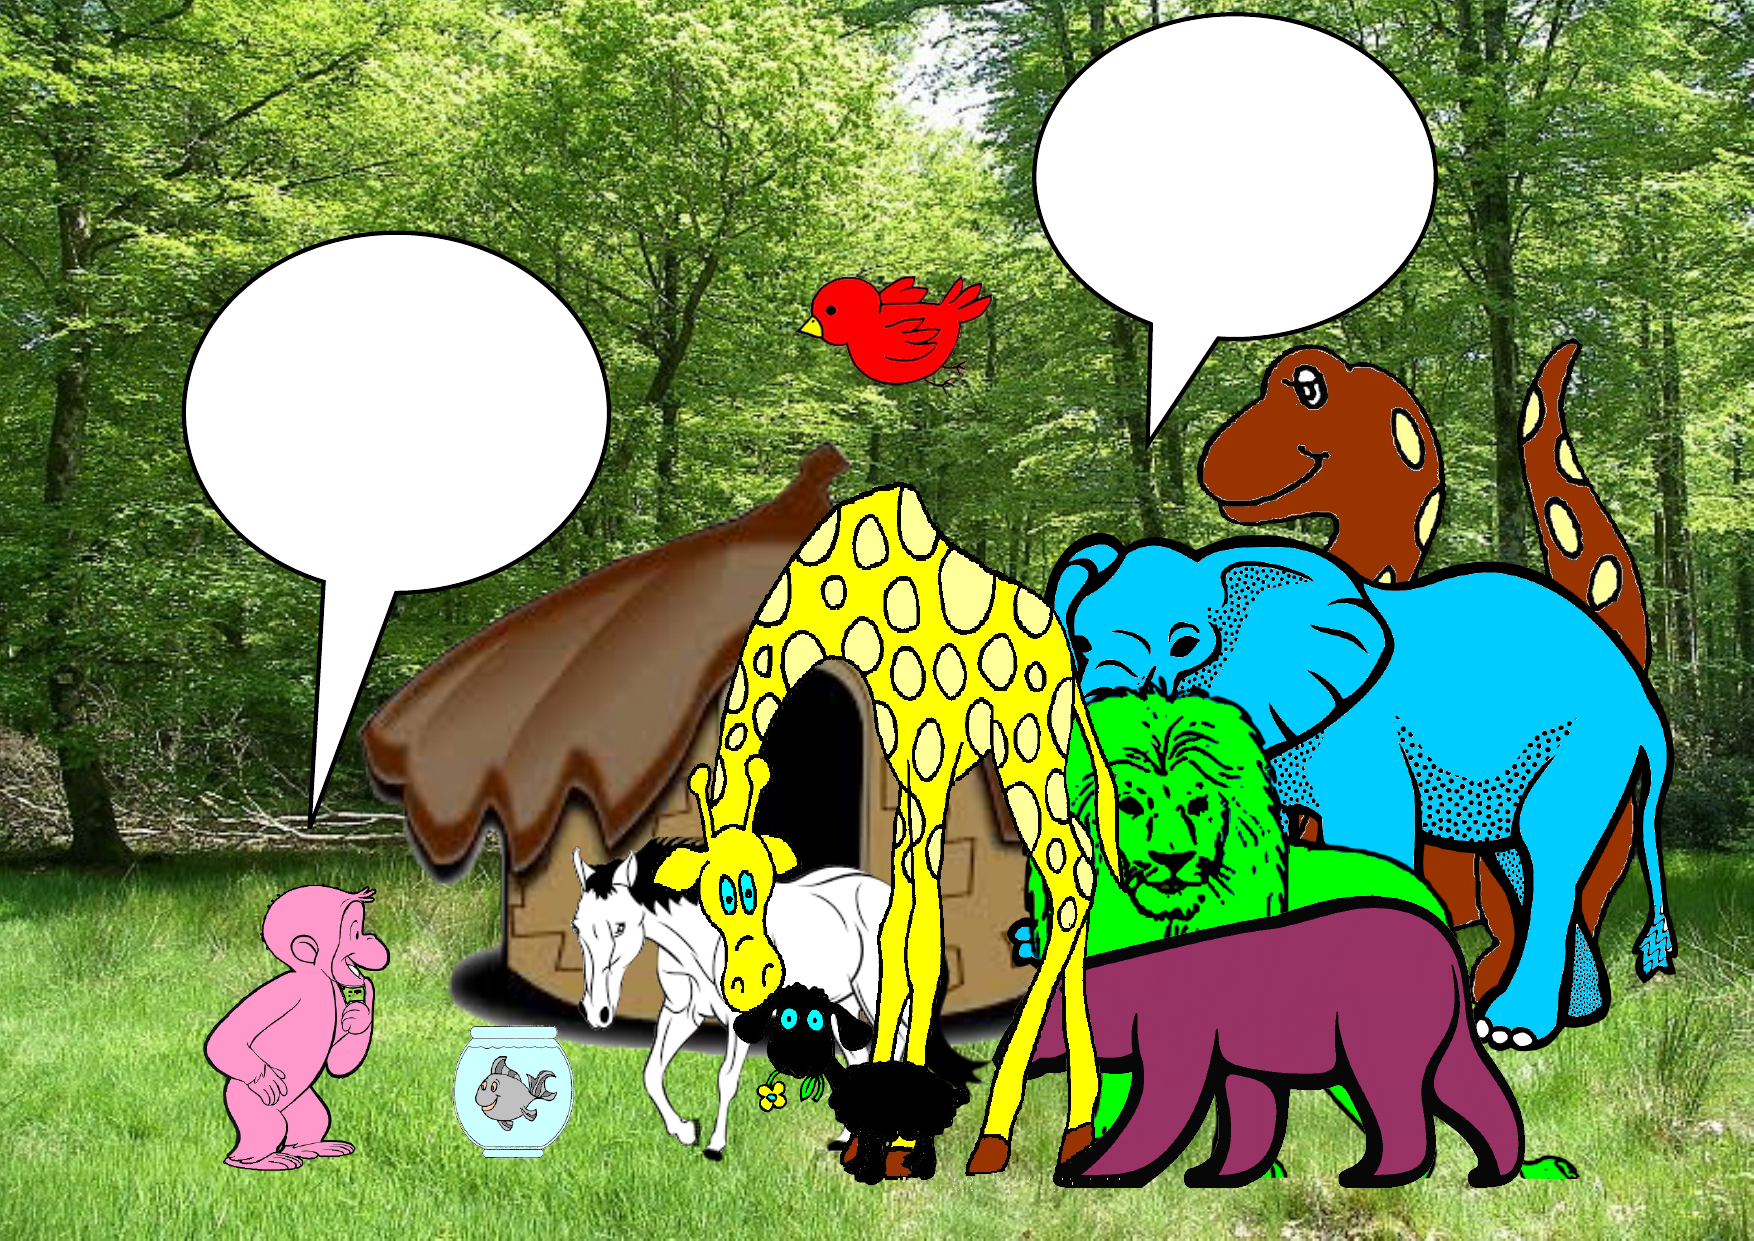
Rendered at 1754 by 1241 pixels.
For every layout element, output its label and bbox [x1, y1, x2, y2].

text_box [1034, 14, 1436, 445]
text_box [183, 232, 609, 829]
picture [0, 0, 1754, 1241]
